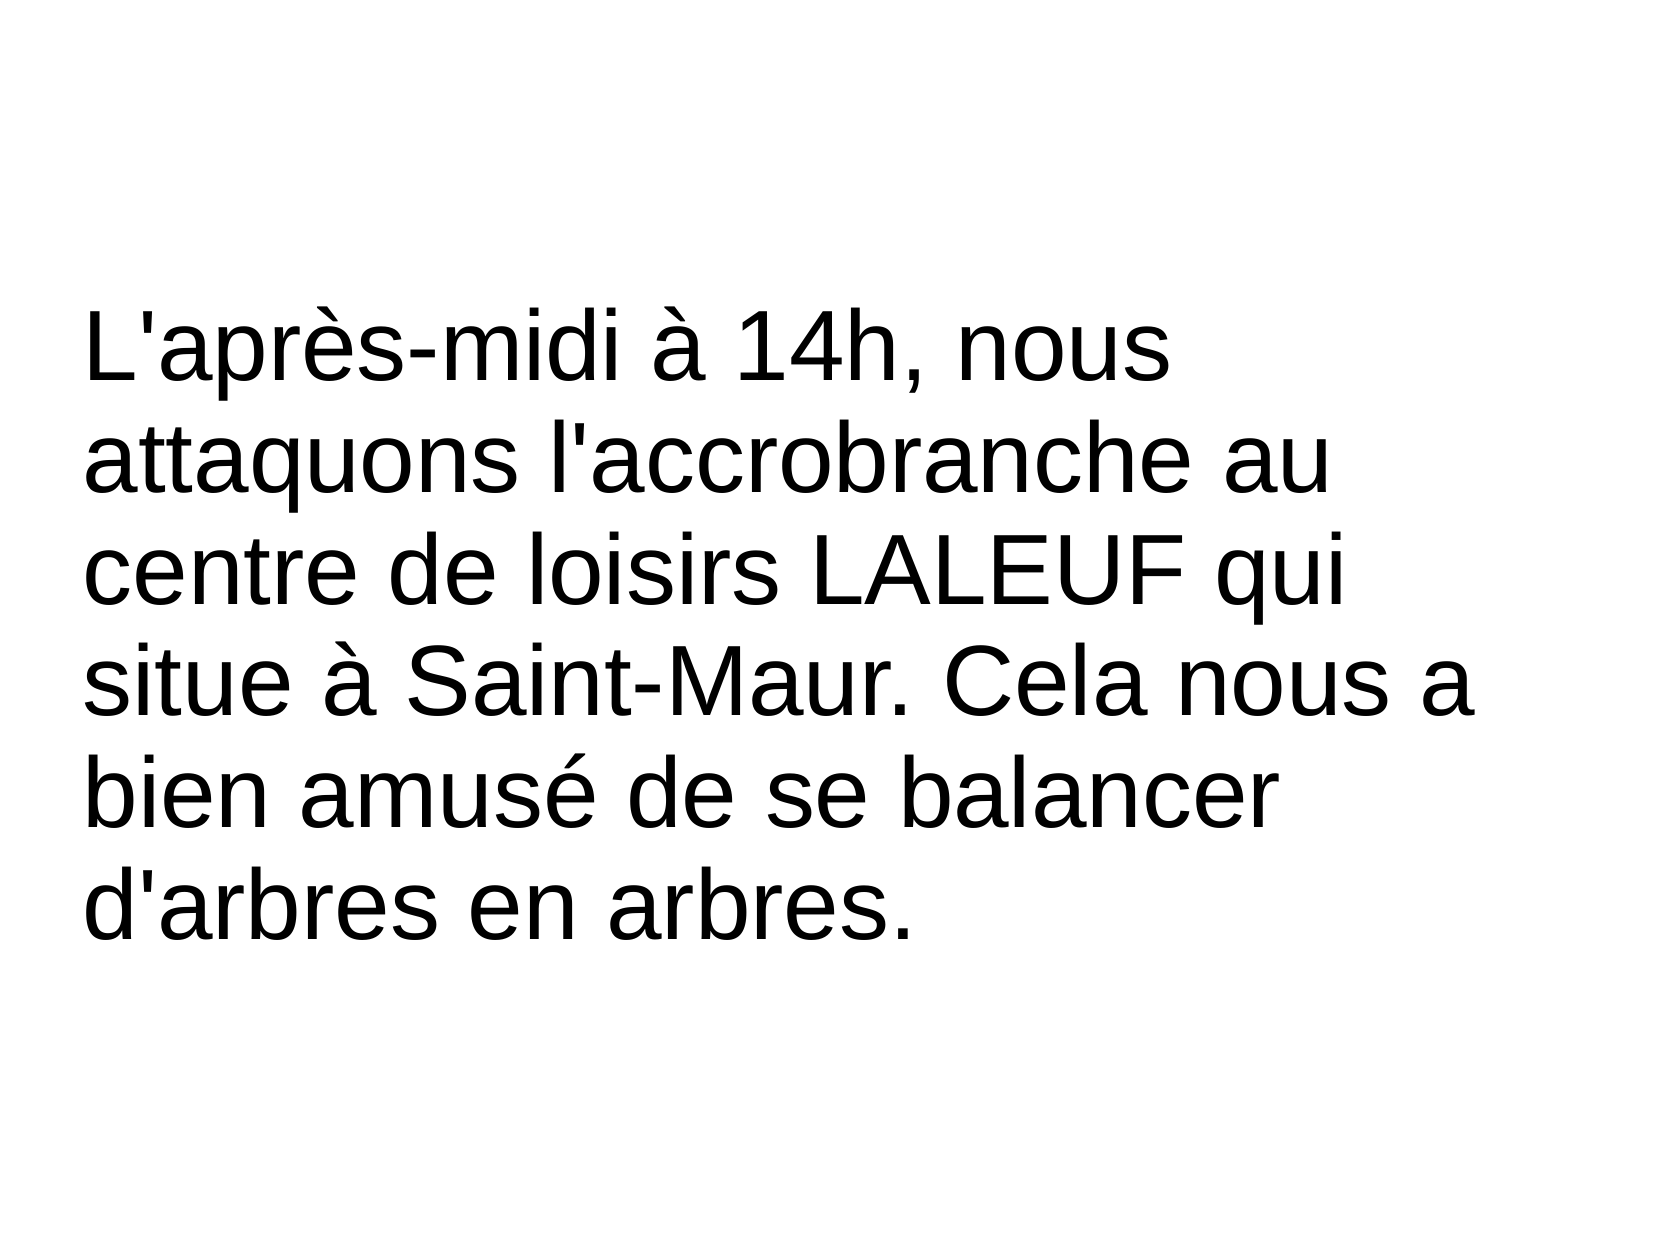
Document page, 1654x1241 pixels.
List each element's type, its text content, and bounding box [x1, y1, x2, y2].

list L'après-midi à 14h, nous attaquons l'accrobranche au centre de loisirs LALEUF qui situe à Saint-Maur. Cela nous a bien amusé de se balancer d'arbres en arbres. [82, 290, 1571, 1010]
